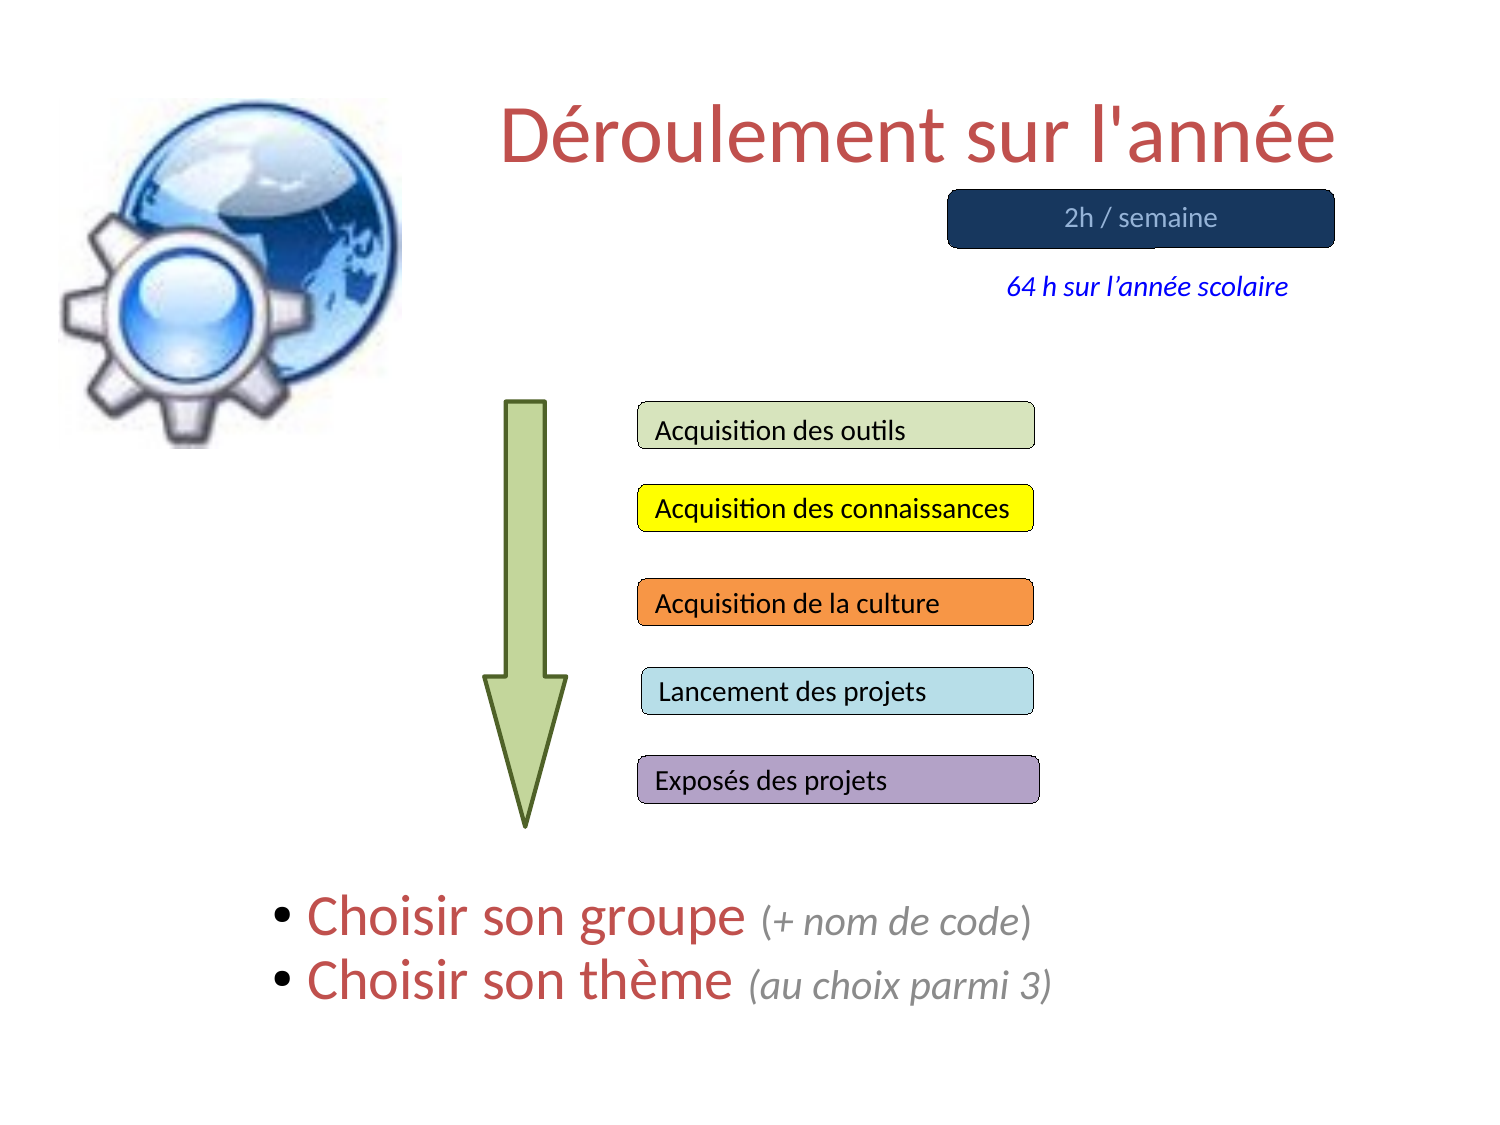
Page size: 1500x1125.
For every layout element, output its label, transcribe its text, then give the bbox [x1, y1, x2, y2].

text_box Lancement des projets [641, 667, 1034, 715]
text_box Acquisition de la culture [637, 578, 1034, 626]
text_box [484, 401, 567, 827]
text_box 2h / semaine [947, 189, 1335, 249]
picture [58, 98, 402, 449]
title Déroulement sur l'année [484, 82, 1360, 177]
text_box Choisir son groupe (+ nom de code) Choisir son thème (au choix parmi 3) [257, 885, 1394, 1055]
text_box Acquisition des connaissances [637, 484, 1034, 532]
text_box 64 h sur l’année scolaire [971, 259, 1323, 308]
text_box Acquisition des outils [637, 401, 1035, 449]
text_box Exposés des projets [637, 755, 1040, 804]
